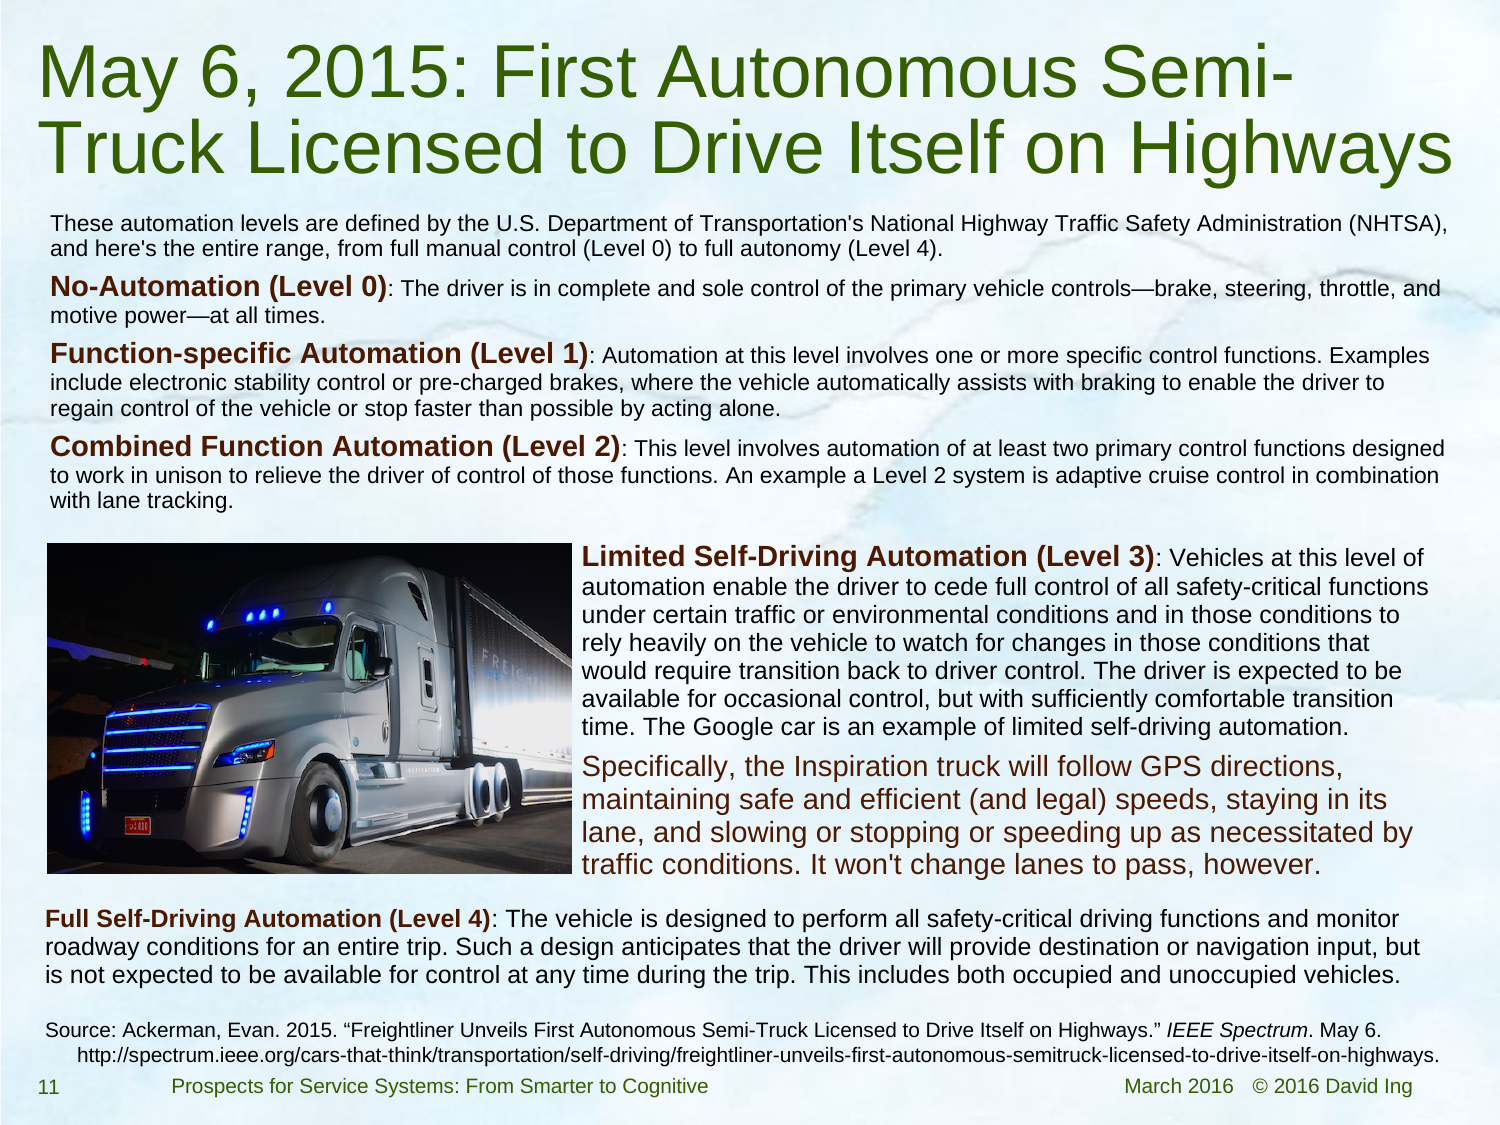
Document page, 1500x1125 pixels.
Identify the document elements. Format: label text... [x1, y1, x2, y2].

picture [0, 0, 1500, 1125]
text_box Full Self-Driving Automation (Level 4): The vehicle is designed to perform all safety-critical driving functions and monitor roadway conditions for an entire trip. Such a design anticipates that the driver will provide destination or navigation input, but is not expected to be available for control at any time during the trip. This includes both occupied and unoccupied vehicles. [30, 897, 1448, 998]
text_box These automation levels are defined by the U.S. Department of Transportation's National Highway Traffic Safety Administration (NHTSA), and here's the entire range, from full manual control (Level 0) to full autonomy (Level 4). No-Automation (Level 0): The driver is in complete and sole control of the primary vehicle controls—brake, steering, throttle, and motive power—at all times. Function-specific Automation (Level 1): Automation at this level involves one or more specific control functions. Examples include electronic stability control or pre-charged brakes, where the vehicle automatically assists with braking to enable the driver to regain control of the vehicle or stop faster than possible by acting alone. Combined Function Automation (Level 2): This level involves automation of at least two primary control functions designed to work in unison to relieve the driver of control of those functions. An example a Level 2 system is adaptive cruise control in combination with lane tracking. [35, 202, 1465, 526]
text_box Source: Ackerman, Evan. 2015. “Freightliner Unveils First Autonomous Semi-Truck Licensed to Drive Itself on Highways.” IEEE Spectrum. May 6. http://spectrum.ieee.org/cars-that-think/transportation/self-driving/freightliner-unveils-first-autonomous-semitruck-licensed-to-drive-itself-on-highways. - [30, 1009, 1463, 1077]
title May 6, 2015: First Autonomous Semi-Truck Licensed to Drive Itself on Highways [37, 37, 1463, 198]
text_box Limited Self-Driving Automation (Level 3): Vehicles at this level of automation enable the driver to cede full control of all safety-critical functions under certain traffic or environmental conditions and in those conditions to rely heavily on the vehicle to watch for changes in those conditions that would require transition back to driver control. The driver is expected to be available for occasional control, but with sufficiently comfortable transition time. The Google car is an example of limited self-driving automation. Specifically, the Inspiration truck will follow GPS directions, maintaining safe and efficient (and legal) speeds, staying in its lane, and slowing or stopping or speeding up as necessitated by traffic conditions. It won't change lanes to pass, however. [566, 532, 1453, 890]
